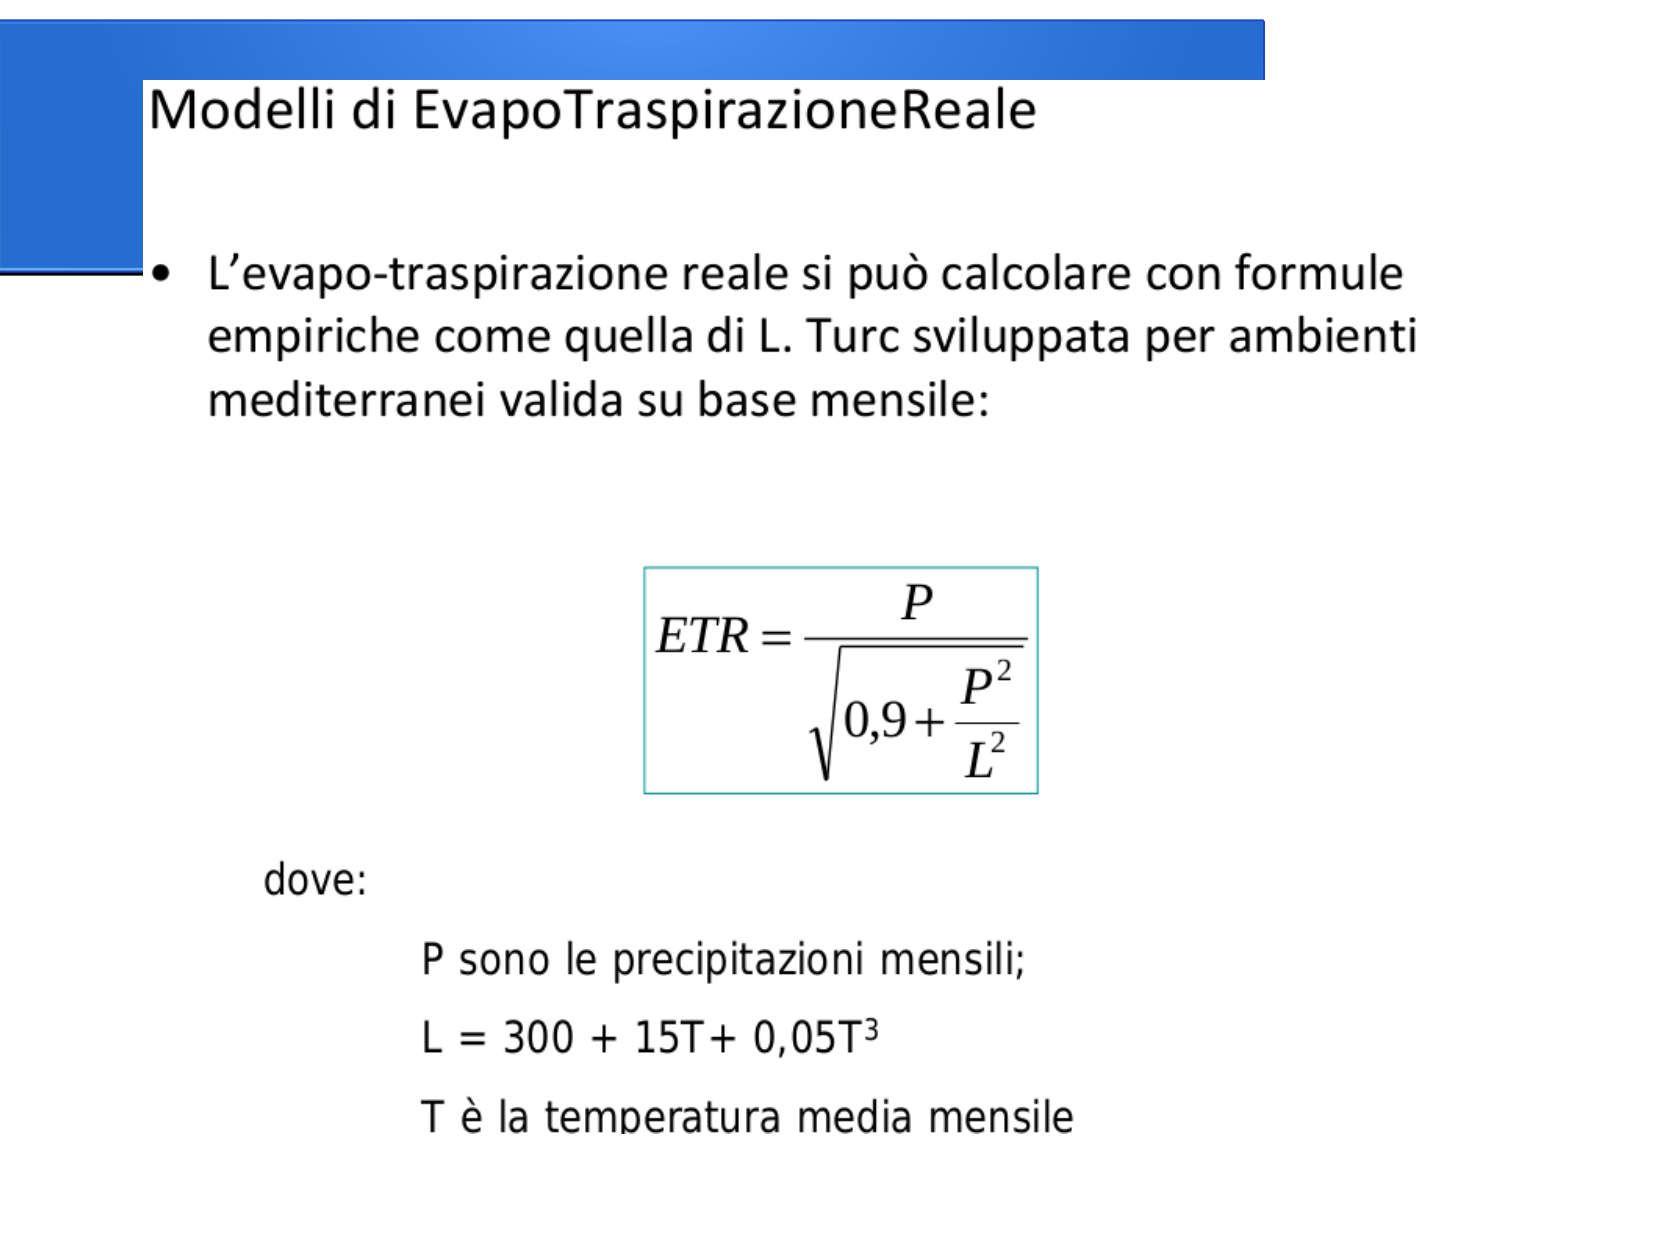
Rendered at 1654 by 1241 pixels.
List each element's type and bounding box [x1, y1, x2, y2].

picture [143, 80, 1477, 1134]
